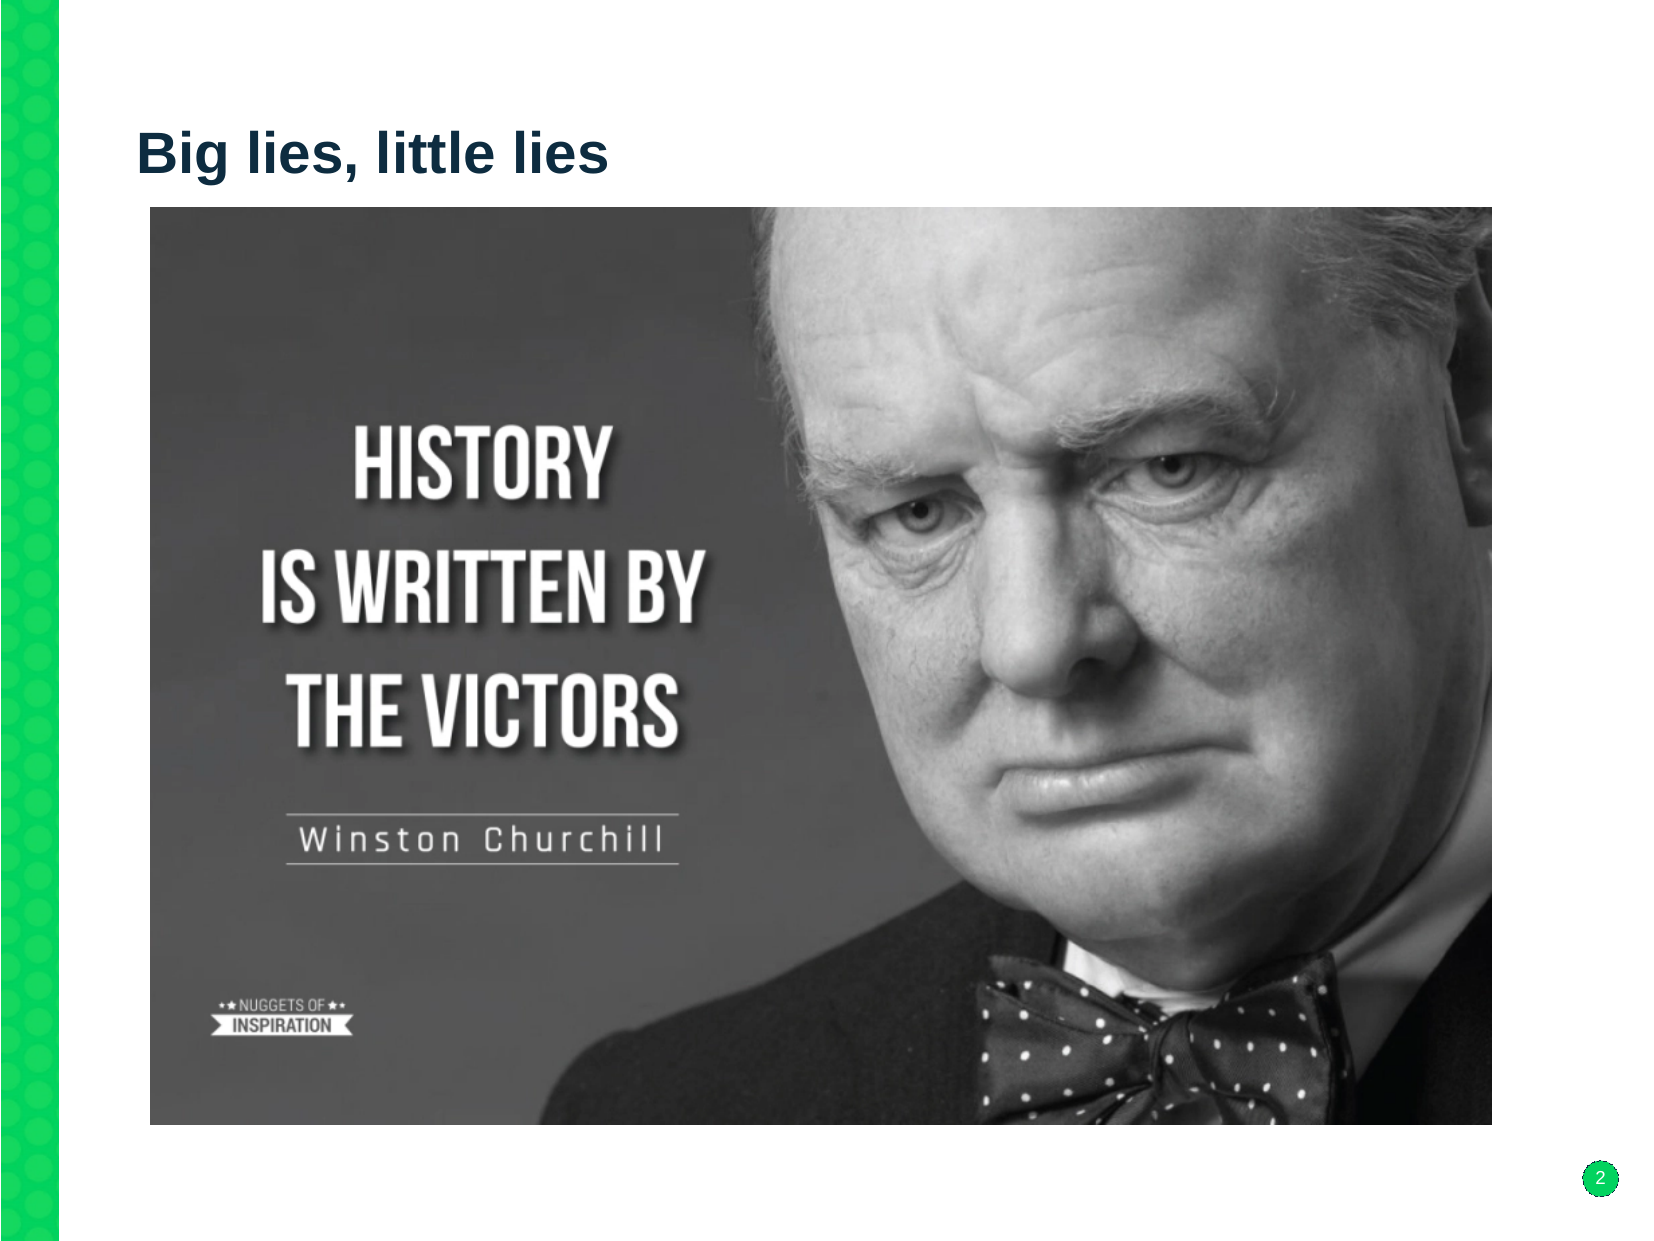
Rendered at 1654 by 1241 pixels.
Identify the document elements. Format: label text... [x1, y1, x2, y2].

picture [1, 0, 59, 1241]
title Big lies, little lies [121, 49, 1531, 257]
picture [150, 207, 1492, 1126]
